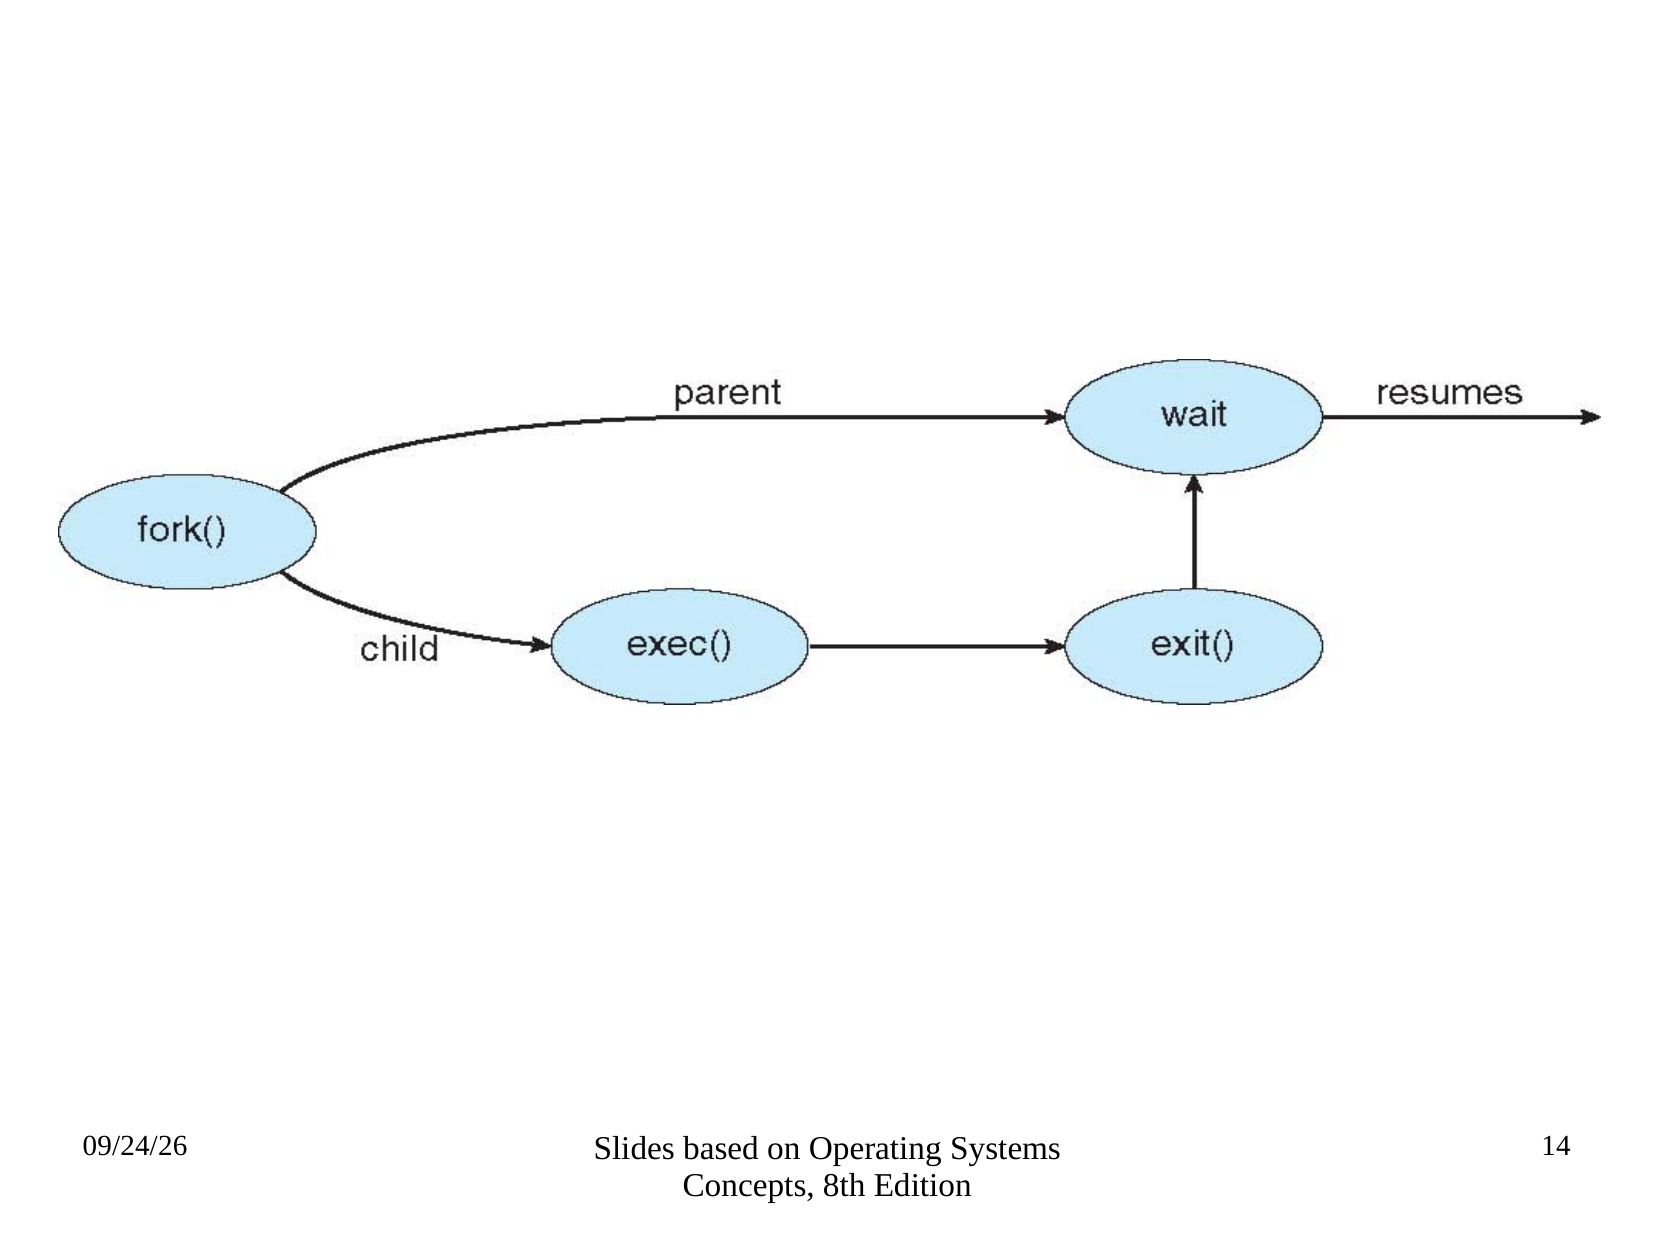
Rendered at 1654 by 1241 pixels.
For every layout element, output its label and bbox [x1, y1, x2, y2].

picture [58, 359, 1601, 706]
